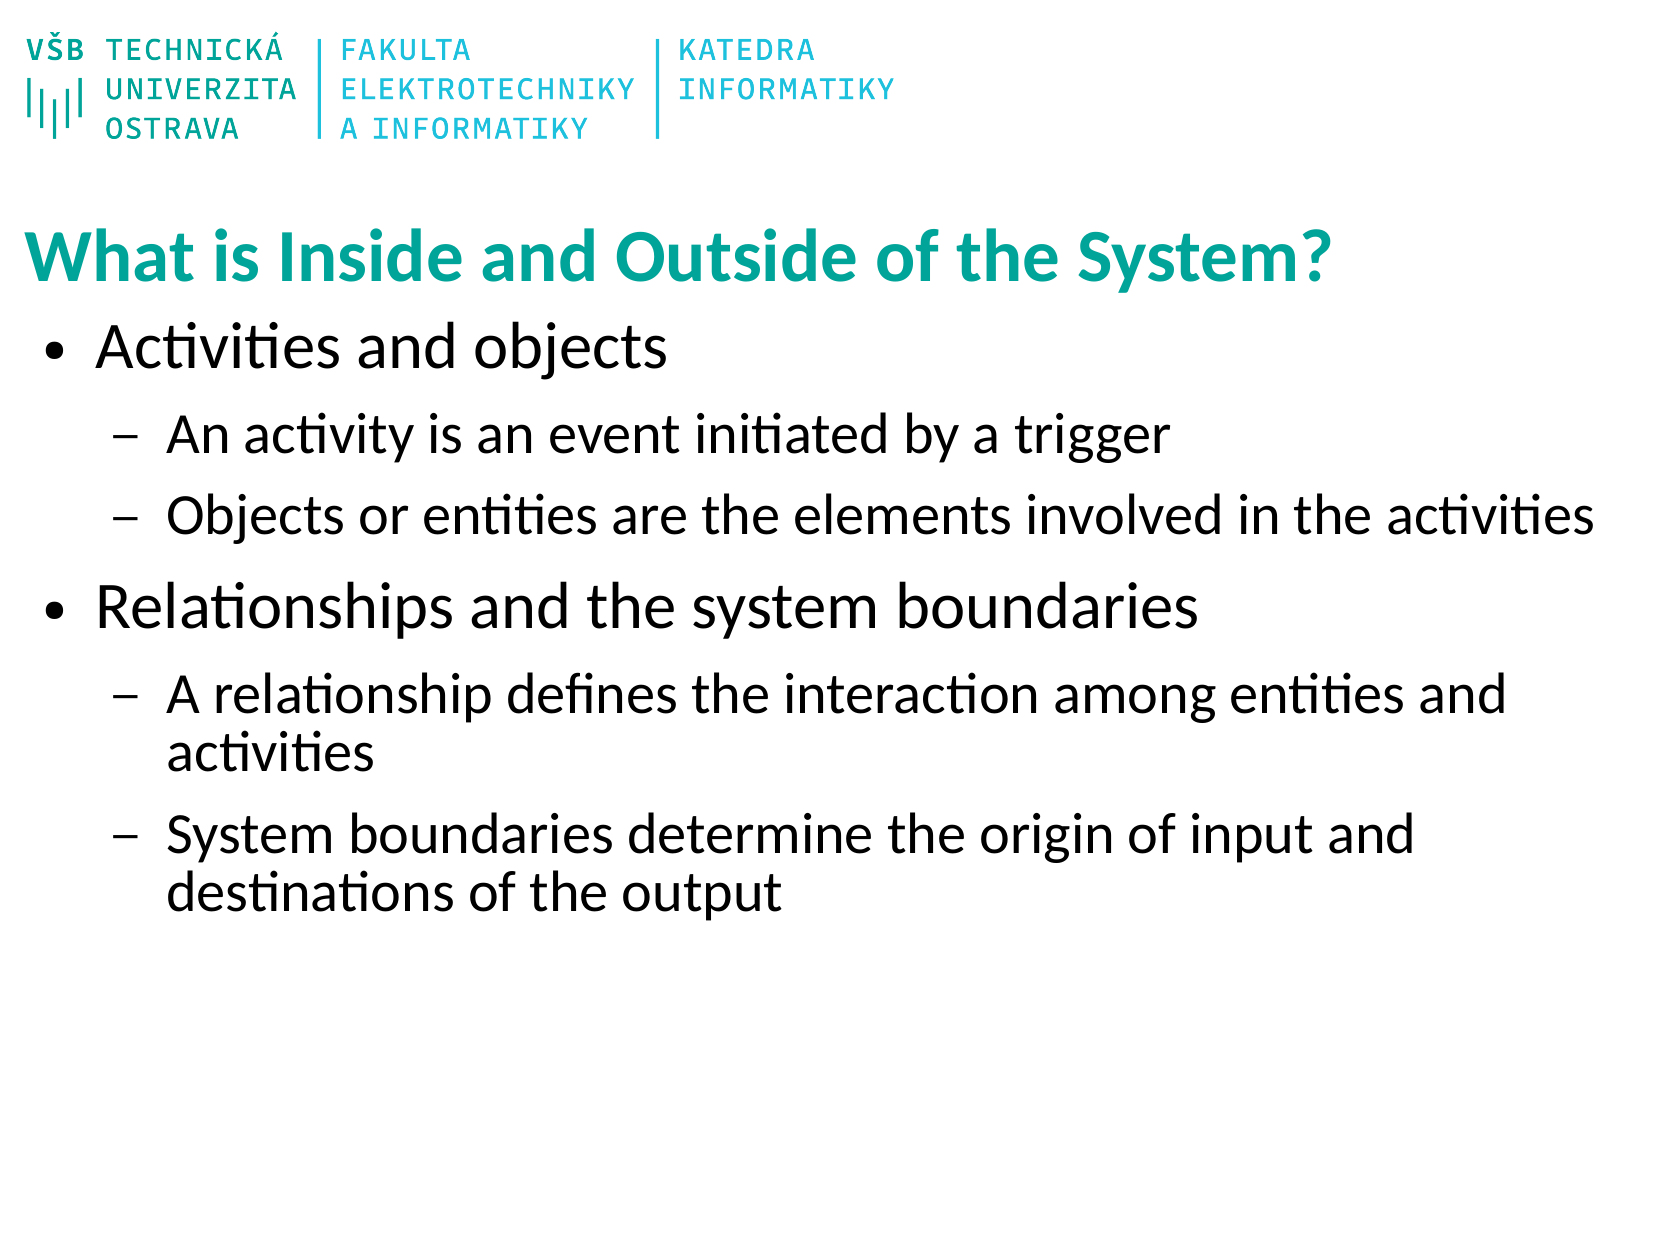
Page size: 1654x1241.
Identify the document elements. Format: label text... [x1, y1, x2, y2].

list Activities and objects An activity is an event initiated by a trigger Objects or entities are the elements involved in the activities Relationships and the system boundaries A relationship defines the interaction among entities and activities System boundaries determine the origin of input and destinations of the output [24, 318, 1629, 1146]
picture [26, 31, 894, 139]
title What is Inside and Outside of the System? [24, 169, 1629, 301]
